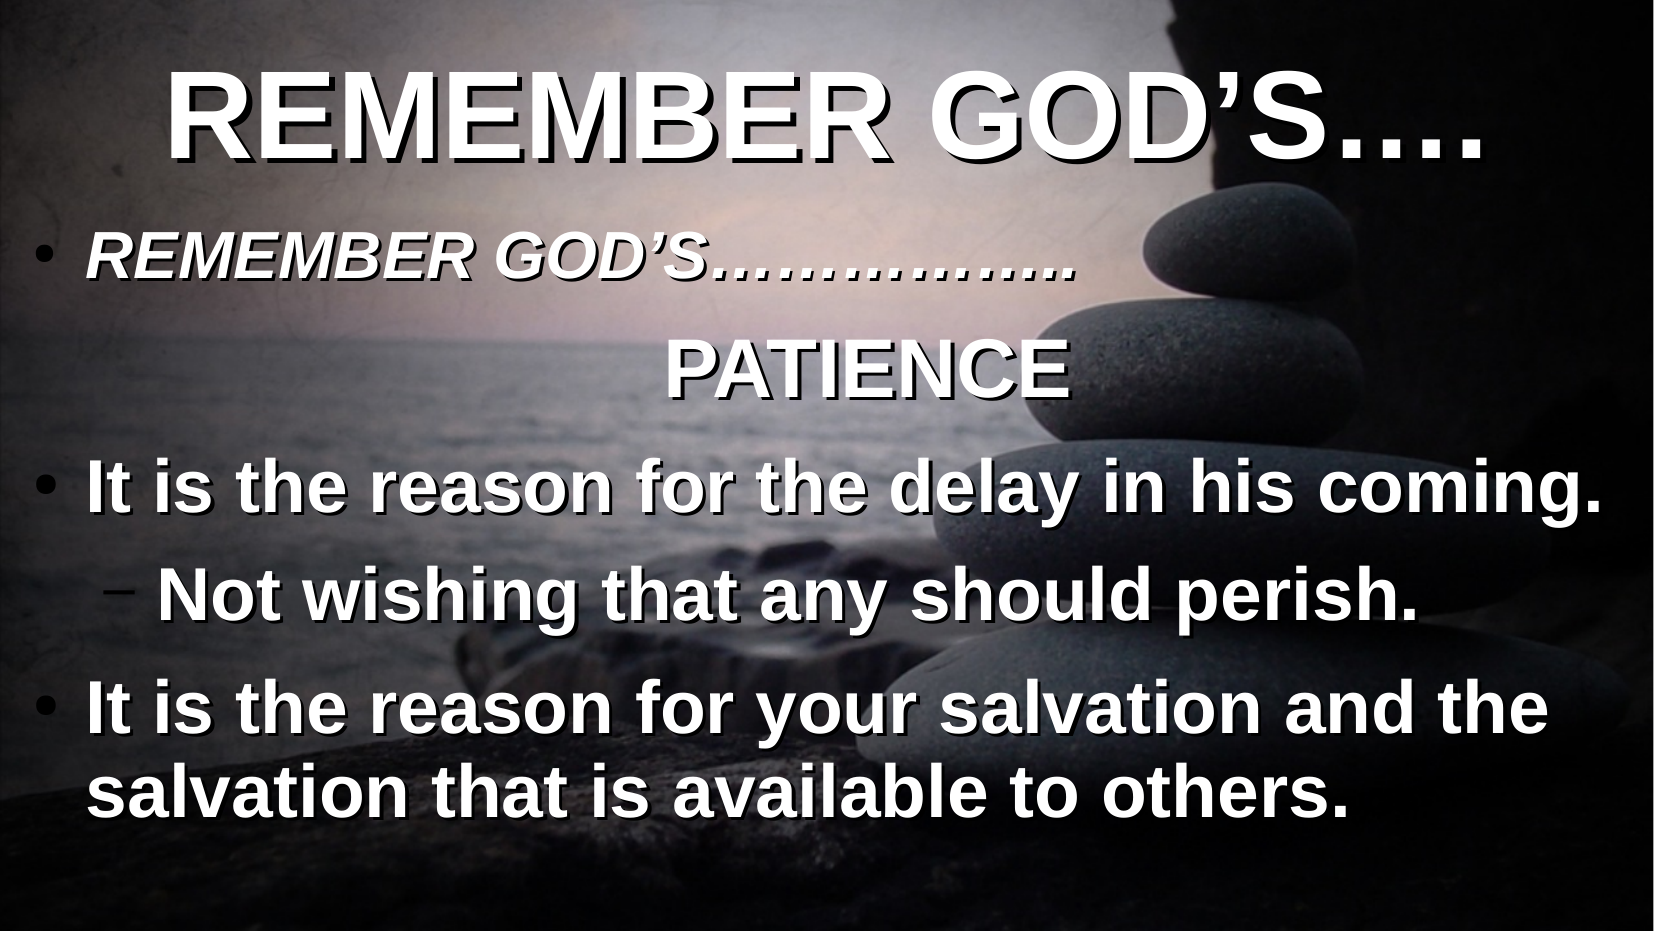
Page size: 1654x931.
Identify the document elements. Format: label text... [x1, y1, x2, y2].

list REMEMBER GOD’S…………….. PATIENCE It is the reason for the delay in his coming. Not wishing that any should perish. It is the reason for your salvation and the salvation that is available to others. [15, 217, 1651, 916]
title REMEMBER GOD’S…. [82, 37, 1571, 193]
picture [0, 0, 1654, 931]
